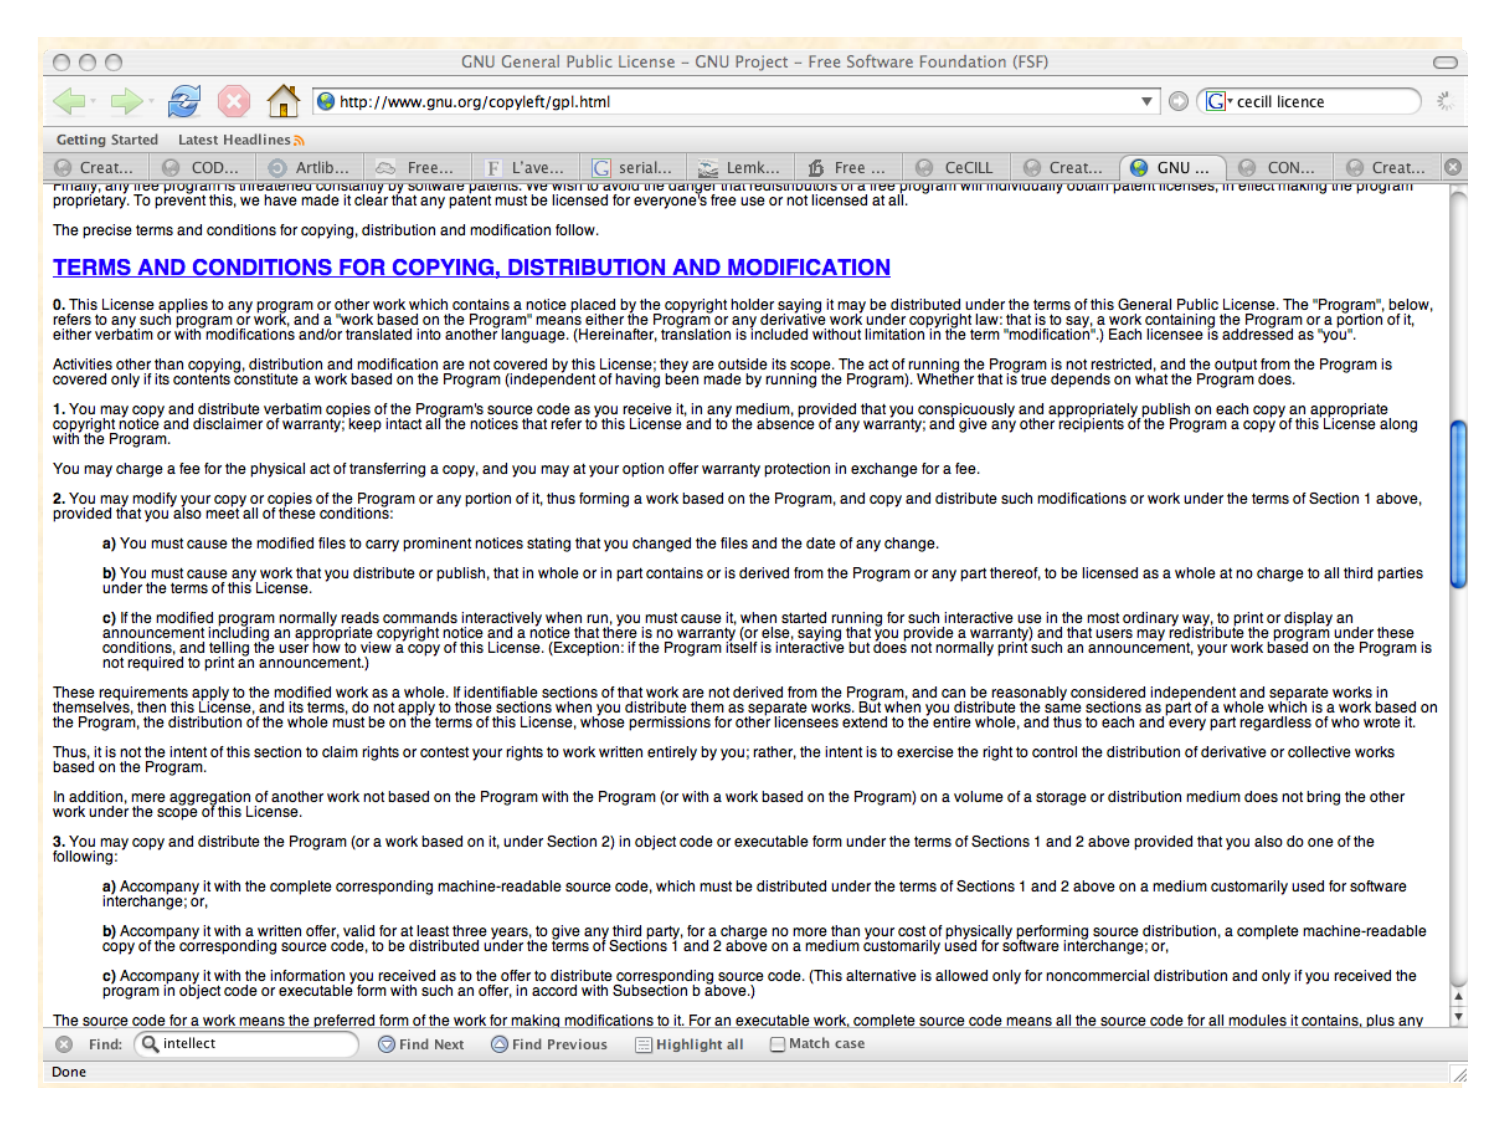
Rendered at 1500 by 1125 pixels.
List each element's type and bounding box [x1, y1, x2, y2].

picture [37, 37, 1468, 1088]
